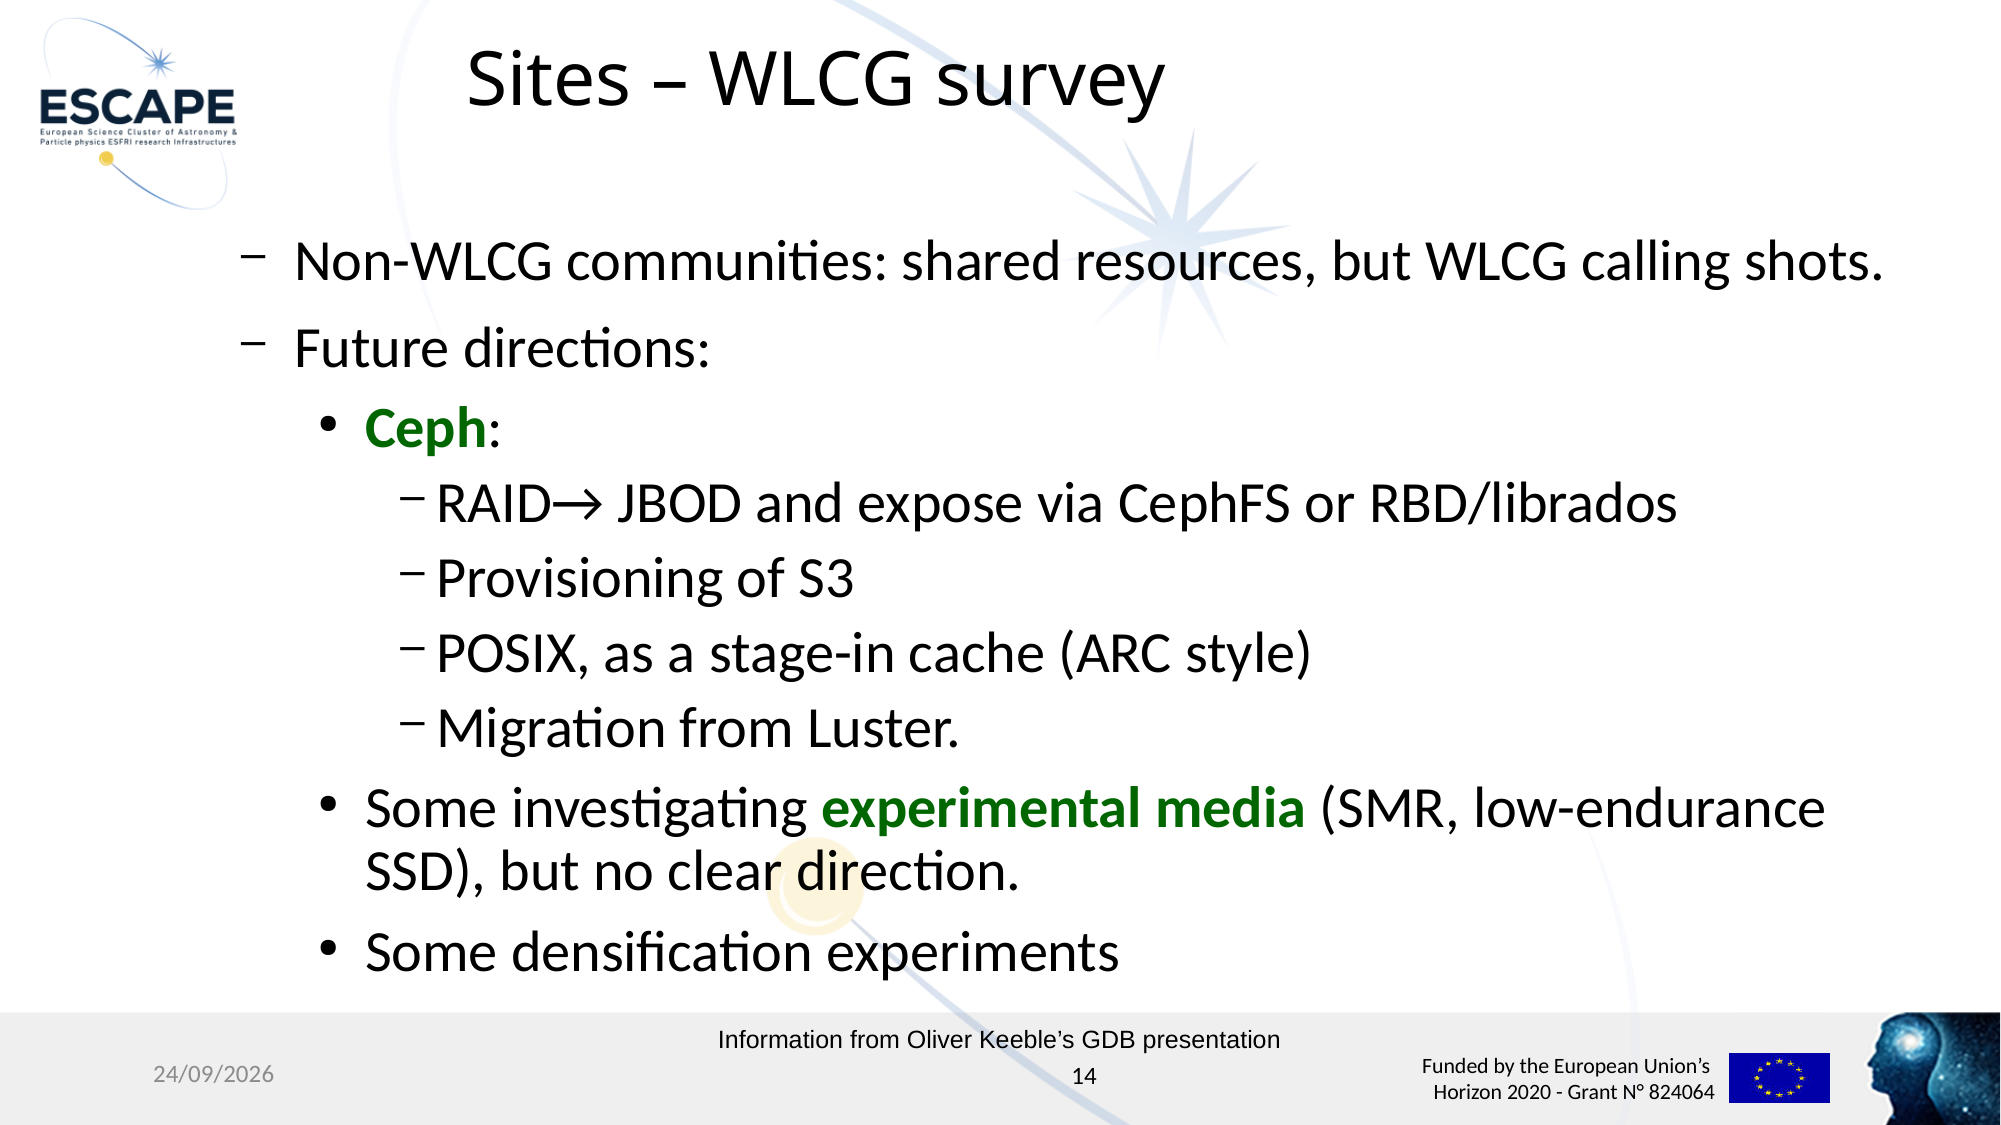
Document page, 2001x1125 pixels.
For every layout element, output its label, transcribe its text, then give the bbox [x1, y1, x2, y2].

list Non-WLCG communities: shared resources, but WLCG calling shots. Future directions: Ceph: RAID→ JBOD and expose via CephFS or RBD/librados Provisioning of S3 POSIX, as a stage-in cache (ARC style) Migration from Luster. Some investigating experimental media (SMR, low-endurance SSD), but no clear direction. Some densification experiments [137, 222, 1902, 1014]
footer [428, 1042, 1042, 1103]
text_box Information from Oliver Keeble’s GDB presentation [462, 1018, 1538, 1062]
slide_number <number> [1056, 1062, 1147, 1097]
title Sites – WLCG survey [450, 11, 1647, 150]
slide_number 18/12/2019 [138, 1042, 395, 1103]
picture [0, 0, 2001, 1125]
